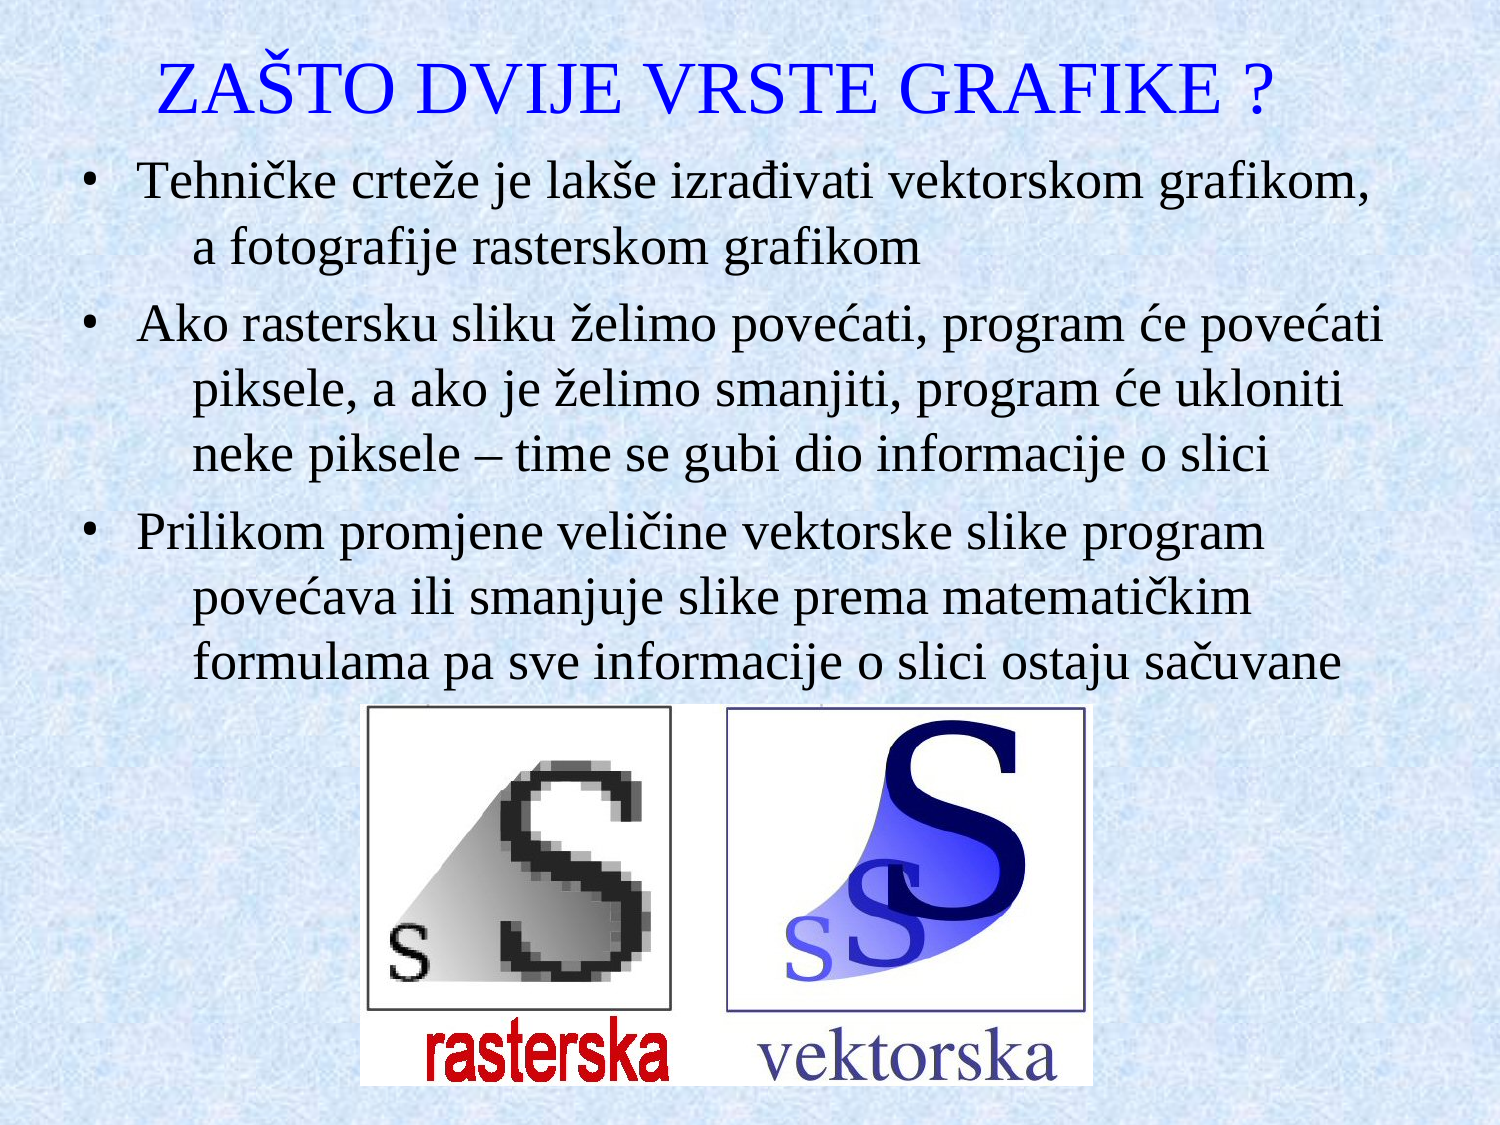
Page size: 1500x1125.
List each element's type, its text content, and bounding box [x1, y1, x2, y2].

list Tehničke crteže je lakše izrađivati vektorskom grafikom, a fotografije rasterskom grafikom Ako rastersku sliku želimo povećati, program će povećati piksele, a ako je želimo smanjiti, program će ukloniti neke piksele – time se gubi dio informacije o slici Prilikom promjene veličine vektorske slike program povećava ili smanjuje slike prema matematičkim formulama pa sve informacije o slici ostaju sačuvane [64, 137, 1415, 740]
title ZAŠTO DVIJE VRSTE GRAFIKE ? [41, 31, 1392, 126]
picture [360, 704, 1093, 1086]
